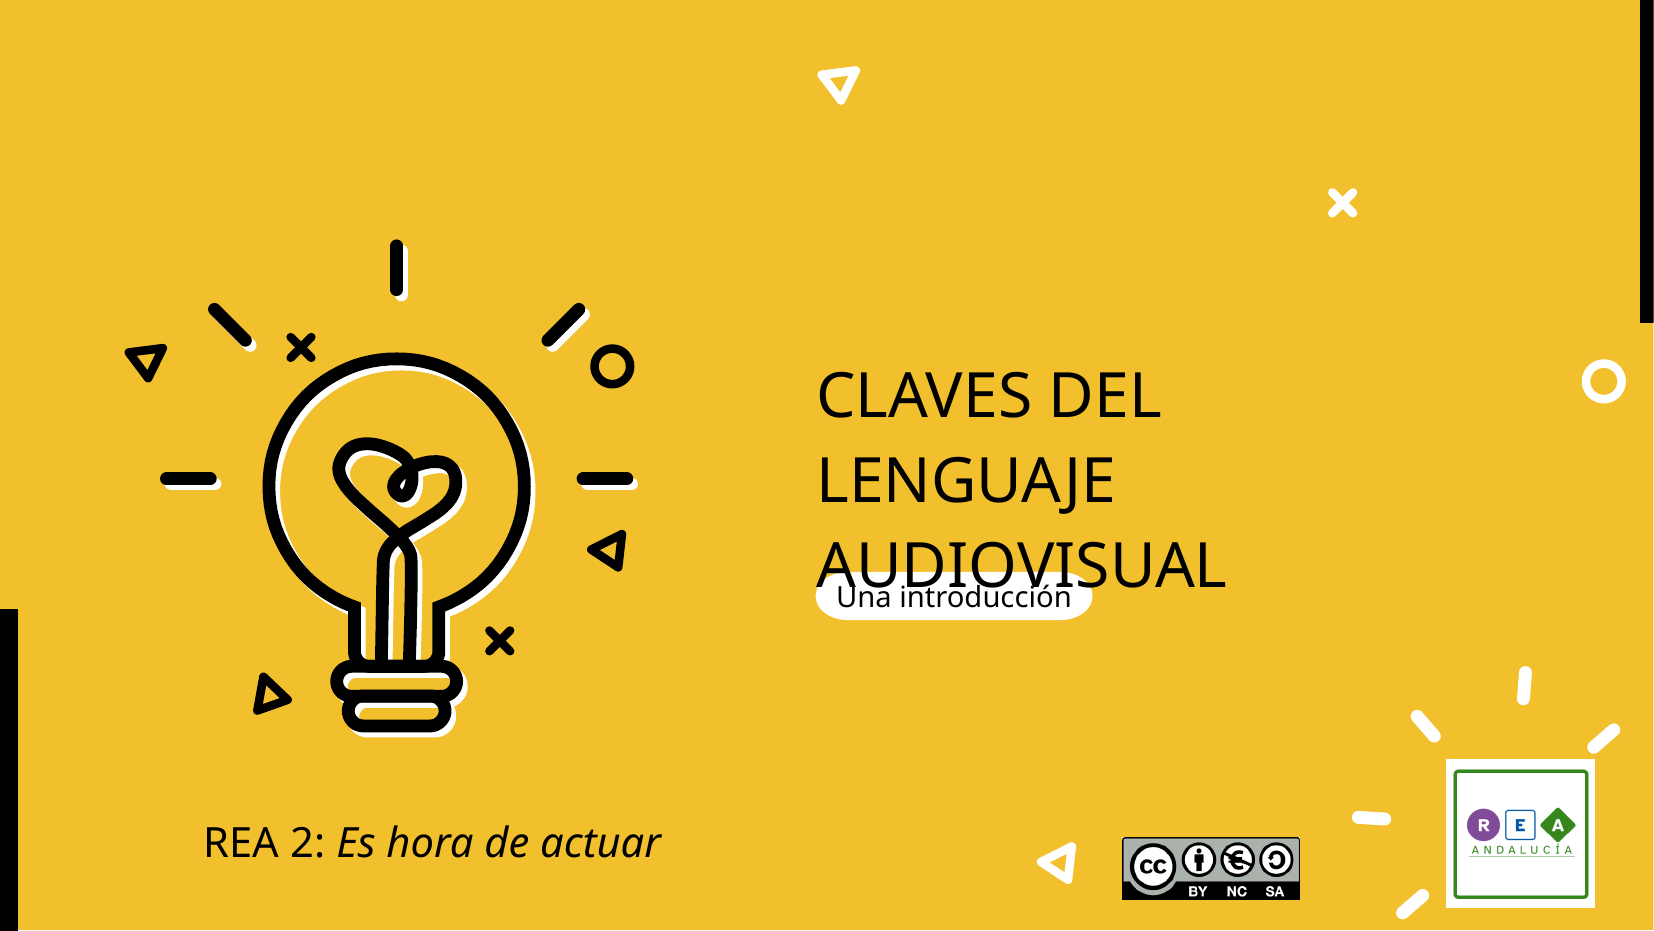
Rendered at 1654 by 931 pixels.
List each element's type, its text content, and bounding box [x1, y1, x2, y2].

text_box Una introducción [815, 577, 1093, 621]
picture [1446, 759, 1595, 908]
text_box REA 2: Es hora de actuar [102, 800, 763, 881]
title CLAVES DEL LENGUAJE AUDIOVISUAL [816, 380, 1454, 577]
picture [1122, 837, 1300, 900]
